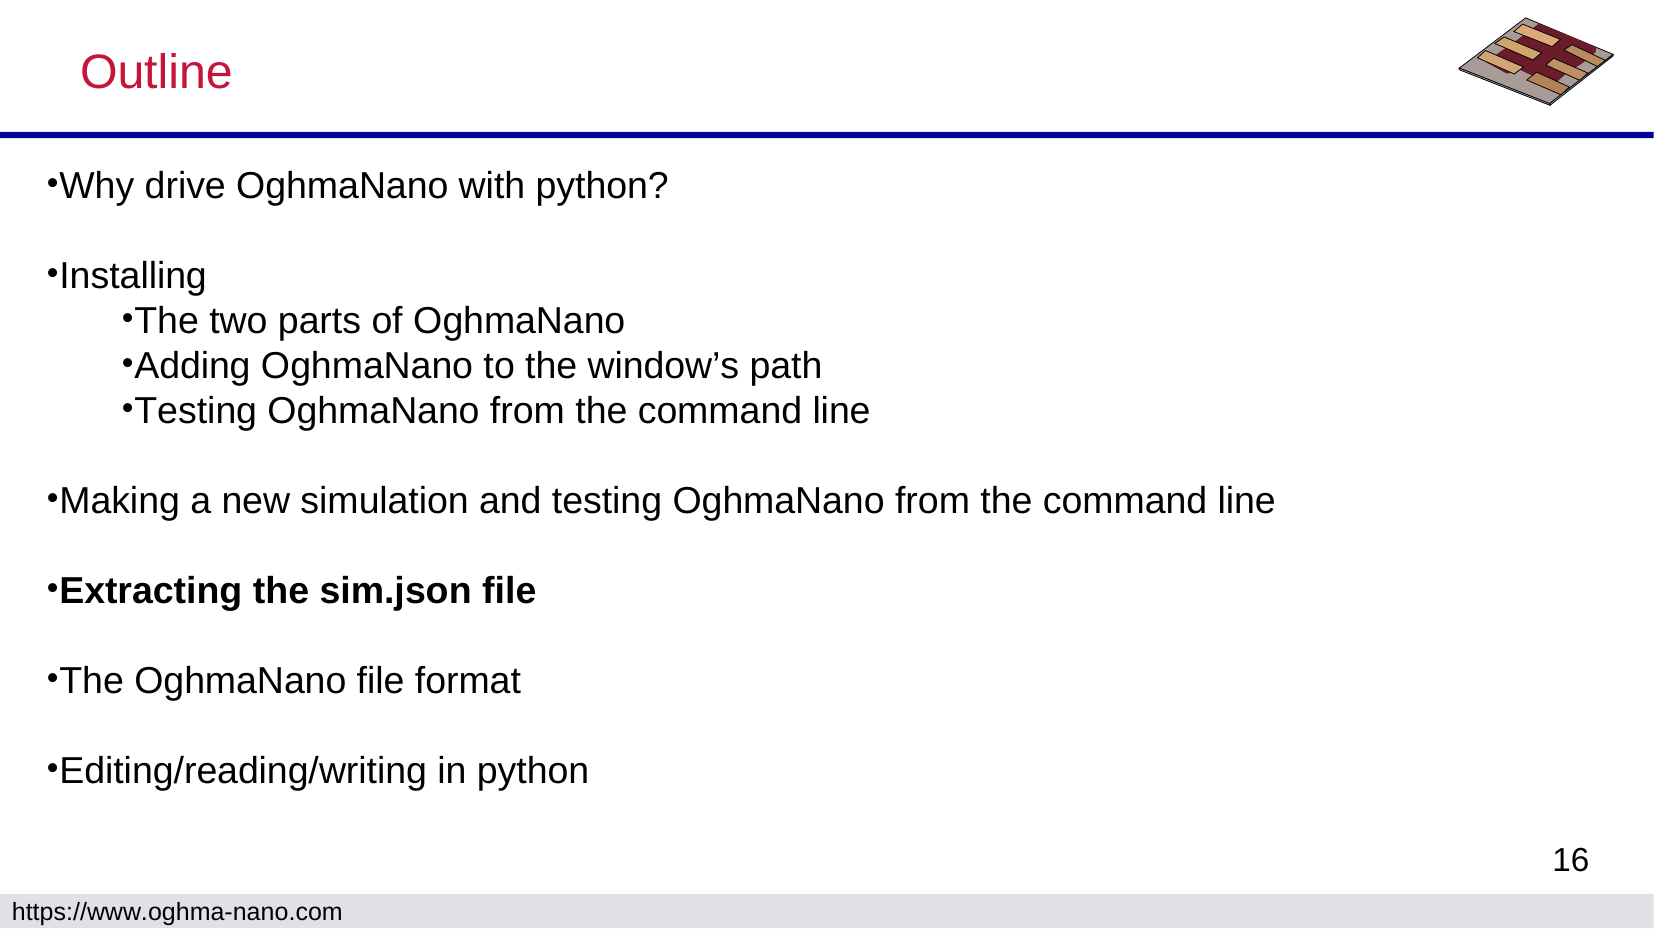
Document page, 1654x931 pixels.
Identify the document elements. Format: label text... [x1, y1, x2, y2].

text_box <number> [1537, 831, 1654, 890]
title Outline [65, 28, 1430, 116]
text_box Why drive OghmaNano with python? Installing The two parts of OghmaNano Adding OghmaNano to the window’s path Testing OghmaNano from the command line Making a new simulation and testing OghmaNano from the command line Extracting the sim.json file The OghmaNano file format Editing/reading/writing in python [31, 153, 1536, 857]
